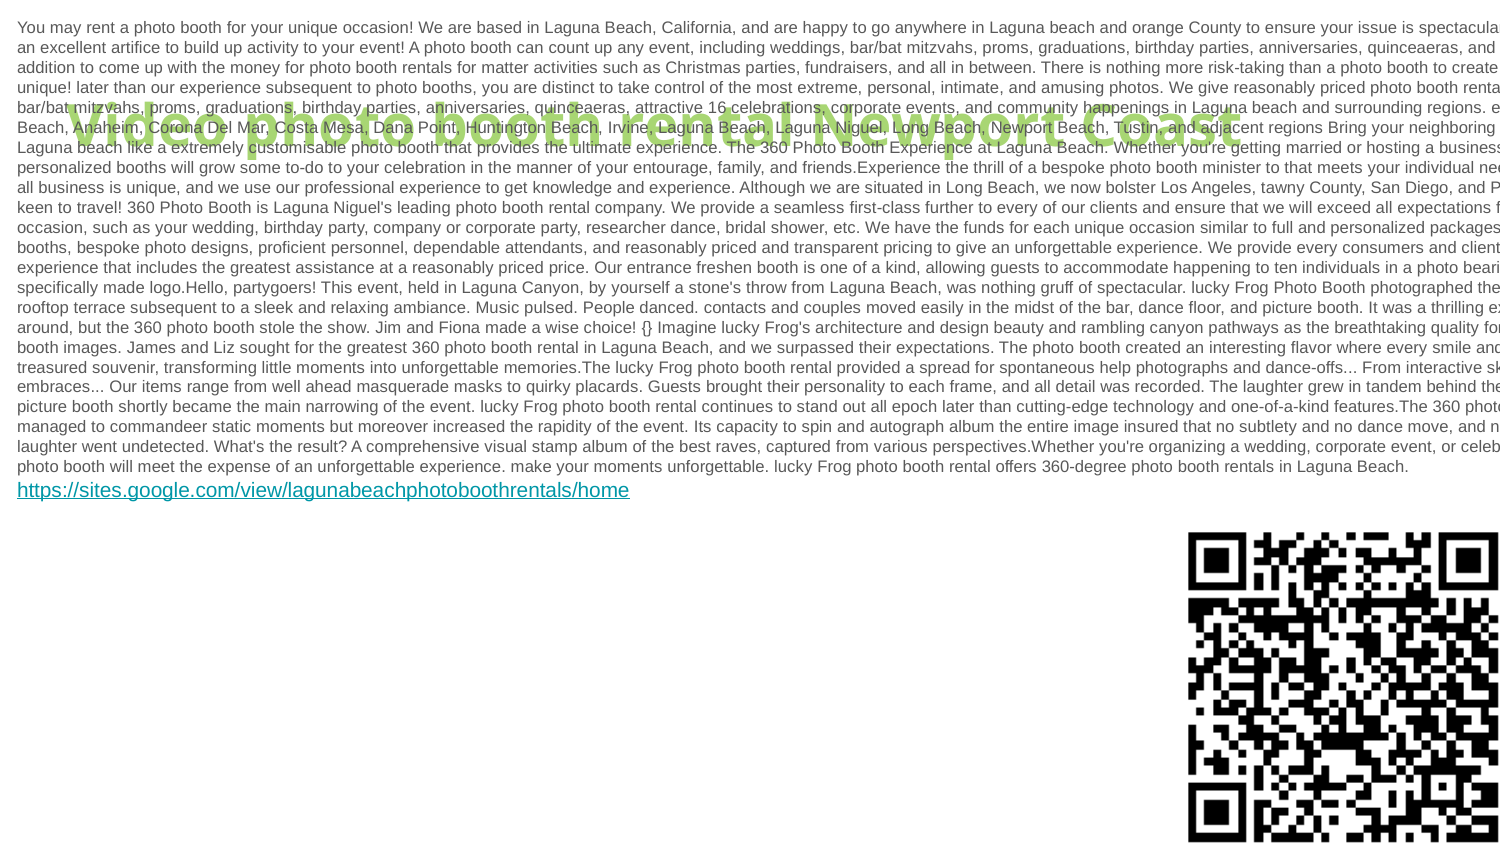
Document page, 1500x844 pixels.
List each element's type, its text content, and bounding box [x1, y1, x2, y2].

text_box You may rent a photo booth for your unique occasion! We are based in Laguna Beach, California, and are happy to go anywhere in Laguna beach and orange County to ensure your issue is spectacular. A photo booth is an excellent artifice to build up activity to your event! A photo booth can count up any event, including weddings, bar/bat mitzvahs, proms, graduations, birthday parties, anniversaries, quinceaeras, and sweet 16. We in addition to come up with the money for photo booth rentals for matter activities such as Christmas parties, fundraisers, and all in between. There is nothing more risk-taking than a photo booth to create your celebration unique! later than our experience subsequent to photo booths, you are distinct to take control of the most extreme, personal, intimate, and amusing photos. We give reasonably priced photo booth rentals for weddings, bar/bat mitzvahs, proms, graduations, birthday parties, anniversaries, quinceaeras, attractive 16 celebrations, corporate events, and community happenings in Laguna beach and surrounding regions. events in the Laguna Beach, Anaheim, Corona Del Mar, Costa Mesa, Dana Point, Huntington Beach, Irvine, Laguna Beach, Laguna Niguel, Long Beach, Newport Beach, Tustin, and adjacent regions Bring your neighboring matter to energy in Laguna beach like a extremely customisable photo booth that provides the ultimate experience. The 360 Photo Booth Experience at Laguna Beach. Whether you're getting married or hosting a business matter or party, our personalized booths will grow some to-do to your celebration in the manner of your entourage, family, and friends.Experience the thrill of a bespoke photo booth minister to that meets your individual needs. We receive that all business is unique, and we use our professional experience to get knowledge and experience. Although we are situated in Long Beach, we now bolster Los Angeles, tawny County, San Diego, and Phoenix, and we are keen to travel! 360 Photo Booth is Laguna Niguel's leading photo booth rental company. We provide a seamless first-class further to every of our clients and ensure that we will exceed all expectations for any special occasion, such as your wedding, birthday party, company or corporate party, researcher dance, bridal shower, etc. We have the funds for each unique occasion similar to full and personalized packages, high-quality photo booths, bespoke photo designs, proficient personnel, dependable attendants, and reasonably priced and transparent pricing to give an unforgettable experience. We provide every consumers and clients once an incredible experience that includes the greatest assistance at a reasonably priced price. Our entrance freshen booth is one of a kind, allowing guests to accommodate happening to ten individuals in a photo bearing in mind a specifically made logo.Hello, partygoers! This event, held in Laguna Canyon, by yourself a stone's throw from Laguna Beach, was nothing gruff of spectacular. lucky Frog Photo Booth photographed the business upon a rooftop terrace subsequent to a sleek and relaxing ambiance. Music pulsed. People danced. contacts and couples moved easily in the midst of the bar, dance floor, and picture booth. It was a thrilling experience all around, but the 360 photo booth stole the show. Jim and Fiona made a wise choice! {} Imagine lucky Frog's architecture and design beauty and rambling canyon pathways as the breathtaking quality for 360-degree photo booth images. James and Liz sought for the greatest 360 photo booth rental in Laguna Beach, and we surpassed their expectations. The photo booth created an interesting flavor where every smile and pose became a treasured souvenir, transforming little moments into unforgettable memories.The lucky Frog photo booth rental provided a spread for spontaneous help photographs and dance-offs... From interactive sketches to in flames embraces... Our items range from well ahead masquerade masks to quirky placards. Guests brought their personality to each frame, and all detail was recorded. The laughter grew in tandem behind the prints. The 360 picture booth shortly became the main narrowing of the event. lucky Frog photo booth rental continues to stand out all epoch later than cutting-edge technology and one-of-a-kind features.The 360 photo booth not solitary managed to commandeer static moments but moreover increased the rapidity of the event. Its capacity to spin and autograph album the entire image insured that no subtlety and no dance move, and no rude burst of laughter went undetected. What's the result? A comprehensive visual stamp album of the best raves, captured from various perspectives.Whether you're organizing a wedding, corporate event, or celebration, our 360 photo booth will meet the expense of an unforgettable experience. make your moments unforgettable. lucky Frog photo booth rental offers 360-degree photo booth rentals in Laguna Beach. https://sites.google.com/view/lagunabeachphotoboothrentals/home [2, 2, 1500, 844]
picture [1187, 531, 1500, 844]
